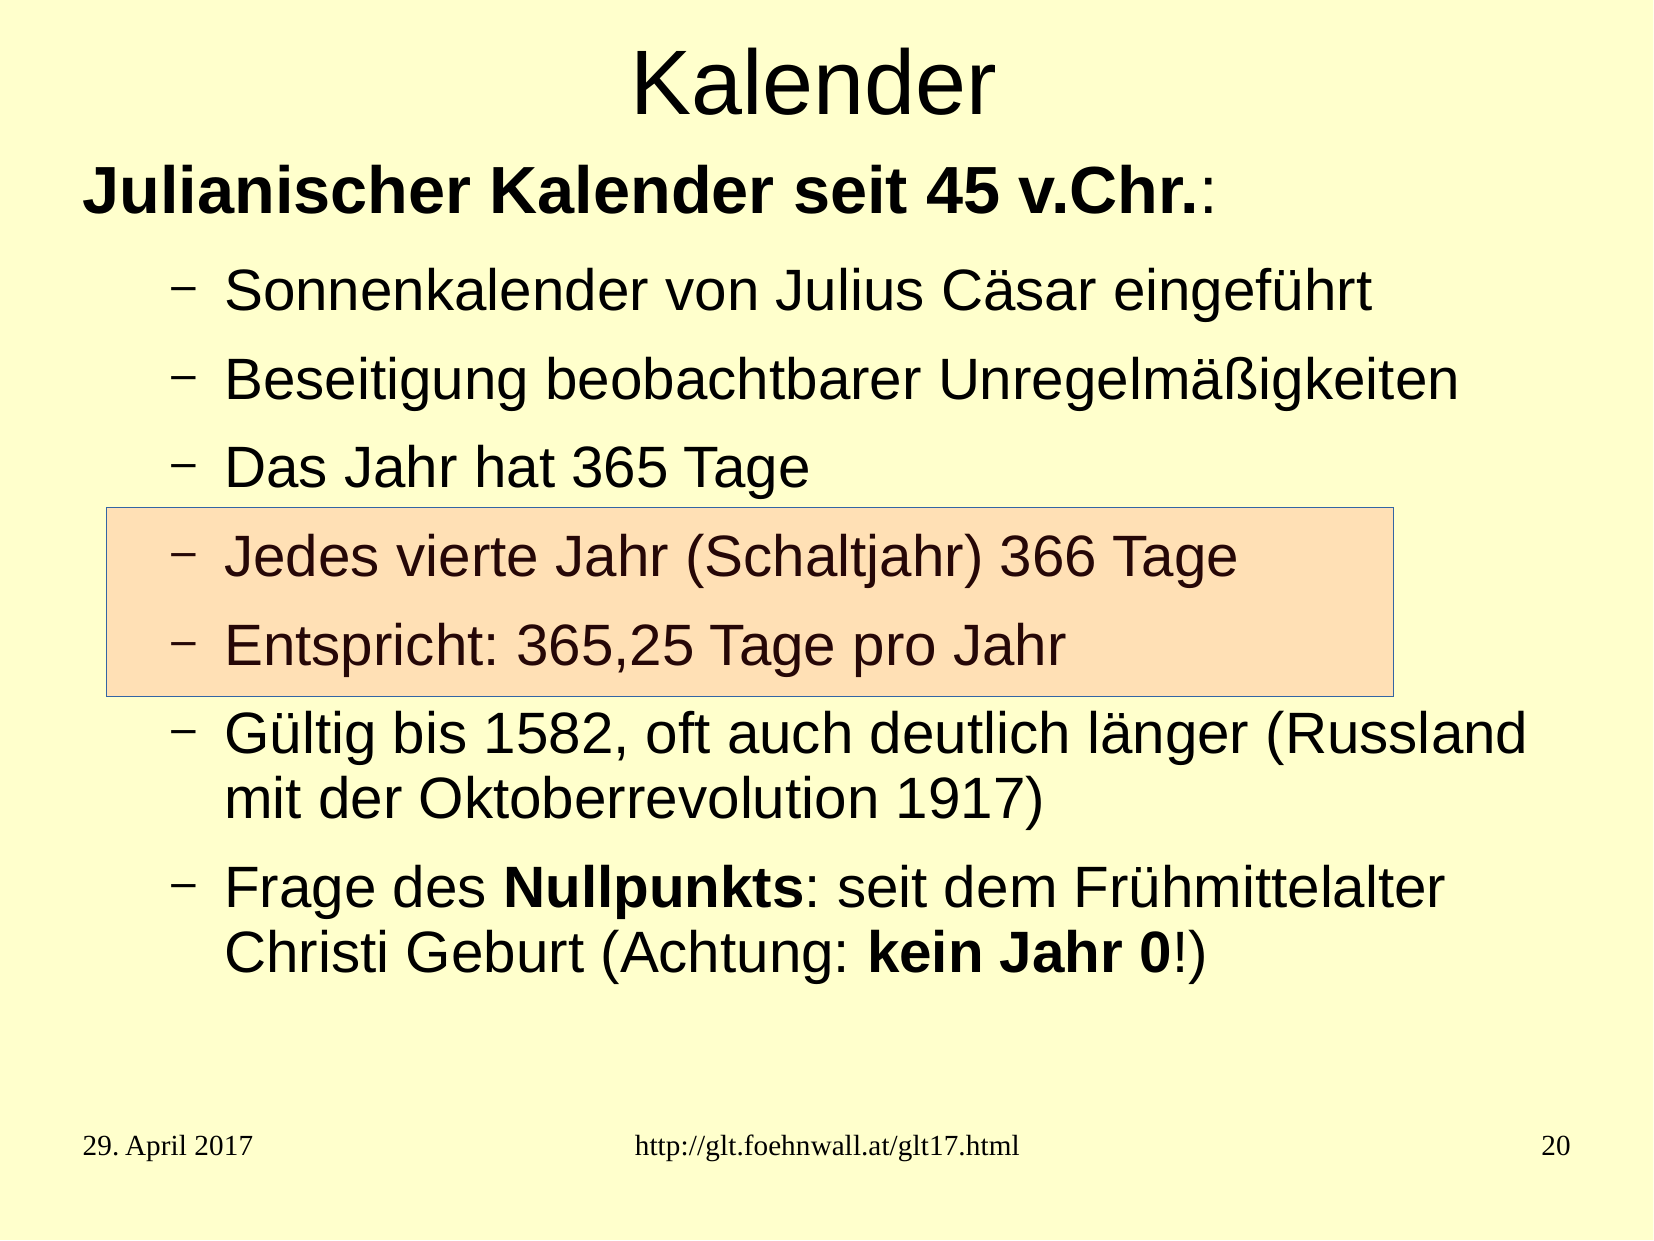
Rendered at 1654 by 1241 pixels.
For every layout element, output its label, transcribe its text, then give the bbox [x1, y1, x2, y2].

title Kalender [82, 11, 1571, 153]
list Julianischer Kalender seit 45 v.Chr.: Sonnenkalender von Julius Cäsar eingeführt Beseitigung beobachtbarer Unregelmäßigkeiten Das Jahr hat 365 Tage Jedes vierte Jahr (Schaltjahr) 366 Tage Entspricht: 365,25 Tage pro Jahr Gültig bis 1582, oft auch deutlich länger (Russland mit der Oktoberrevolution 1917) Frage des Nullpunkts: seit dem Frühmittelalter Christi Geburt (Achtung: kein Jahr 0!) [82, 153, 1571, 1063]
text_box [106, 507, 1394, 697]
